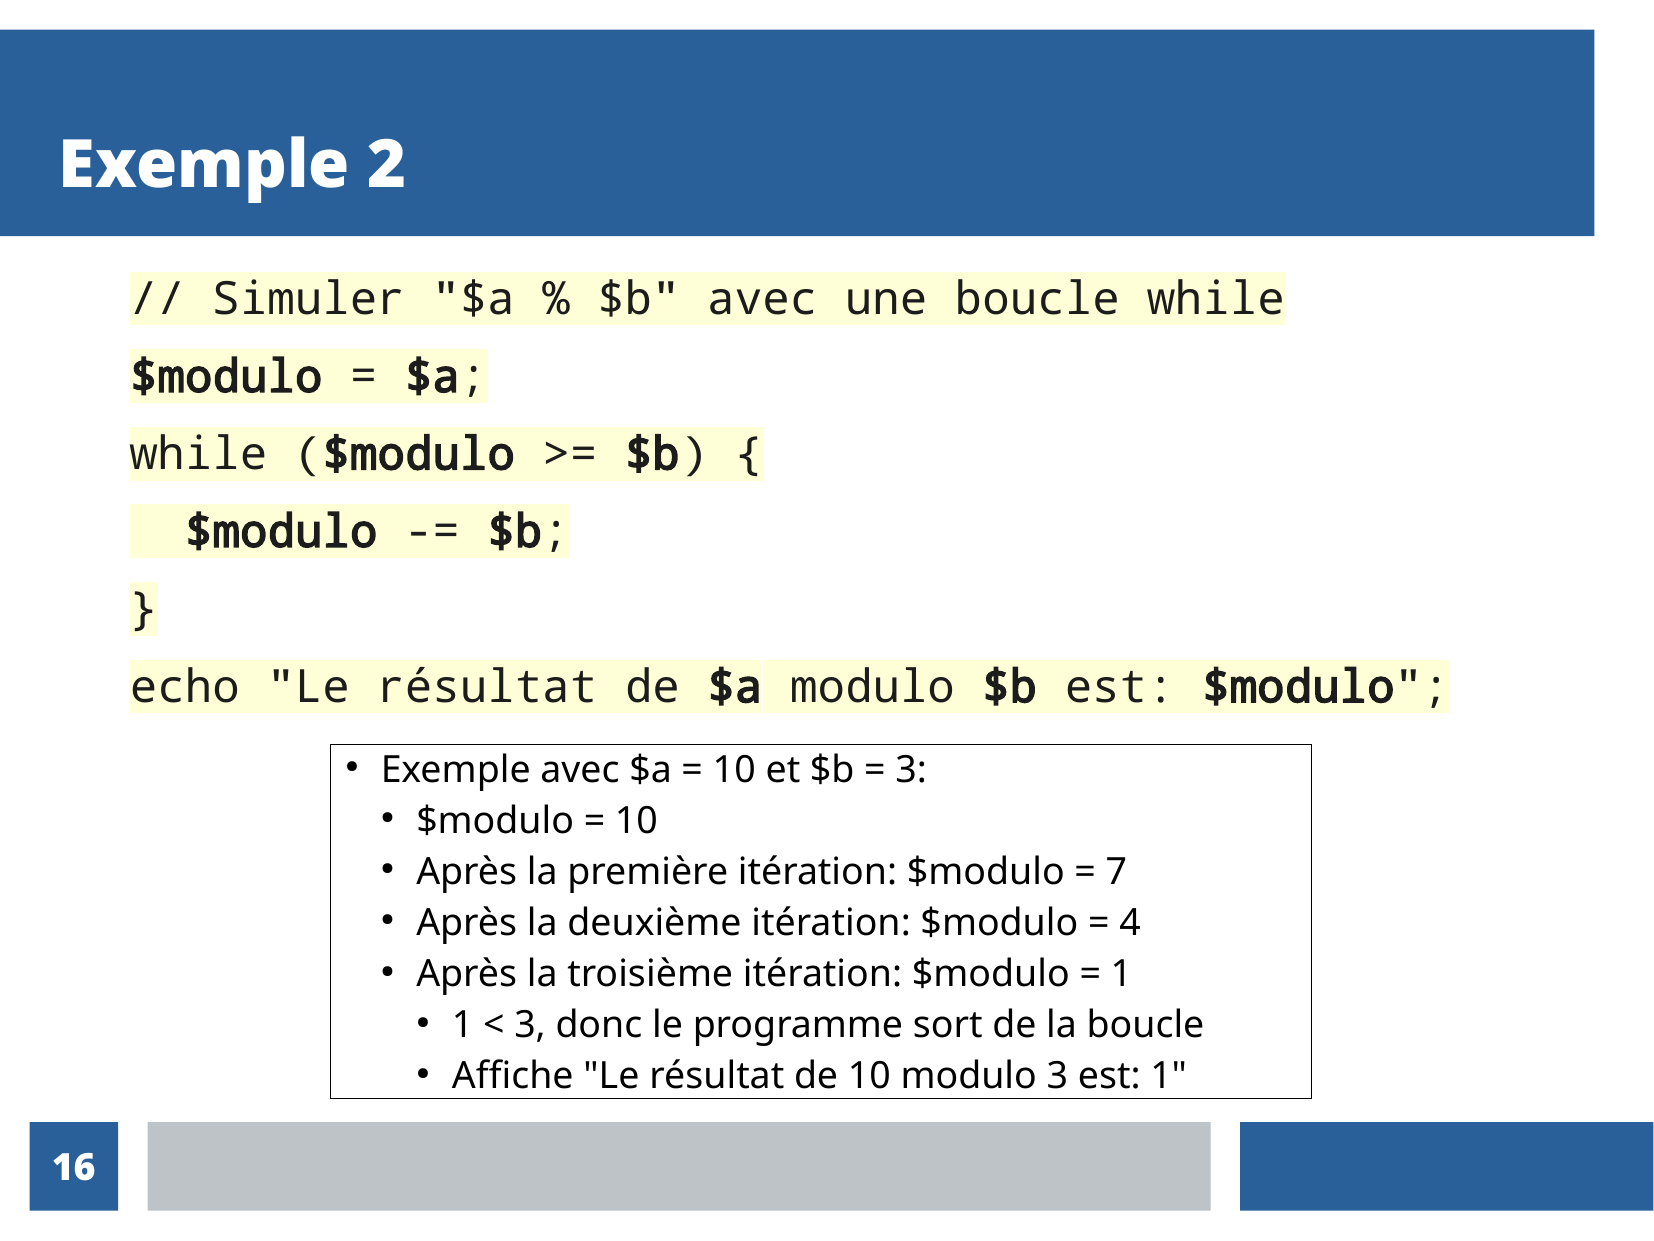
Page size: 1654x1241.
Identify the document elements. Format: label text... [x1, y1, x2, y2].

list // Simuler "$a % $b" avec une boucle while $modulo = $a; while ($modulo >= $b) { $modulo -= $b; } echo "Le résultat de $a modulo $b est: $modulo"; [129, 271, 1465, 745]
text_box Exemple avec $a = 10 et $b = 3: $modulo = 10 Après la première itération: $modulo = 7 Après la deuxième itération: $modulo = 4 Après la troisième itération: $modulo = 1 1 < 3, donc le programme sort de la boucle Affiche "Le résultat de 10 modulo 3 est: 1" [330, 744, 1312, 1099]
title Exemple 2 [59, 59, 1595, 207]
